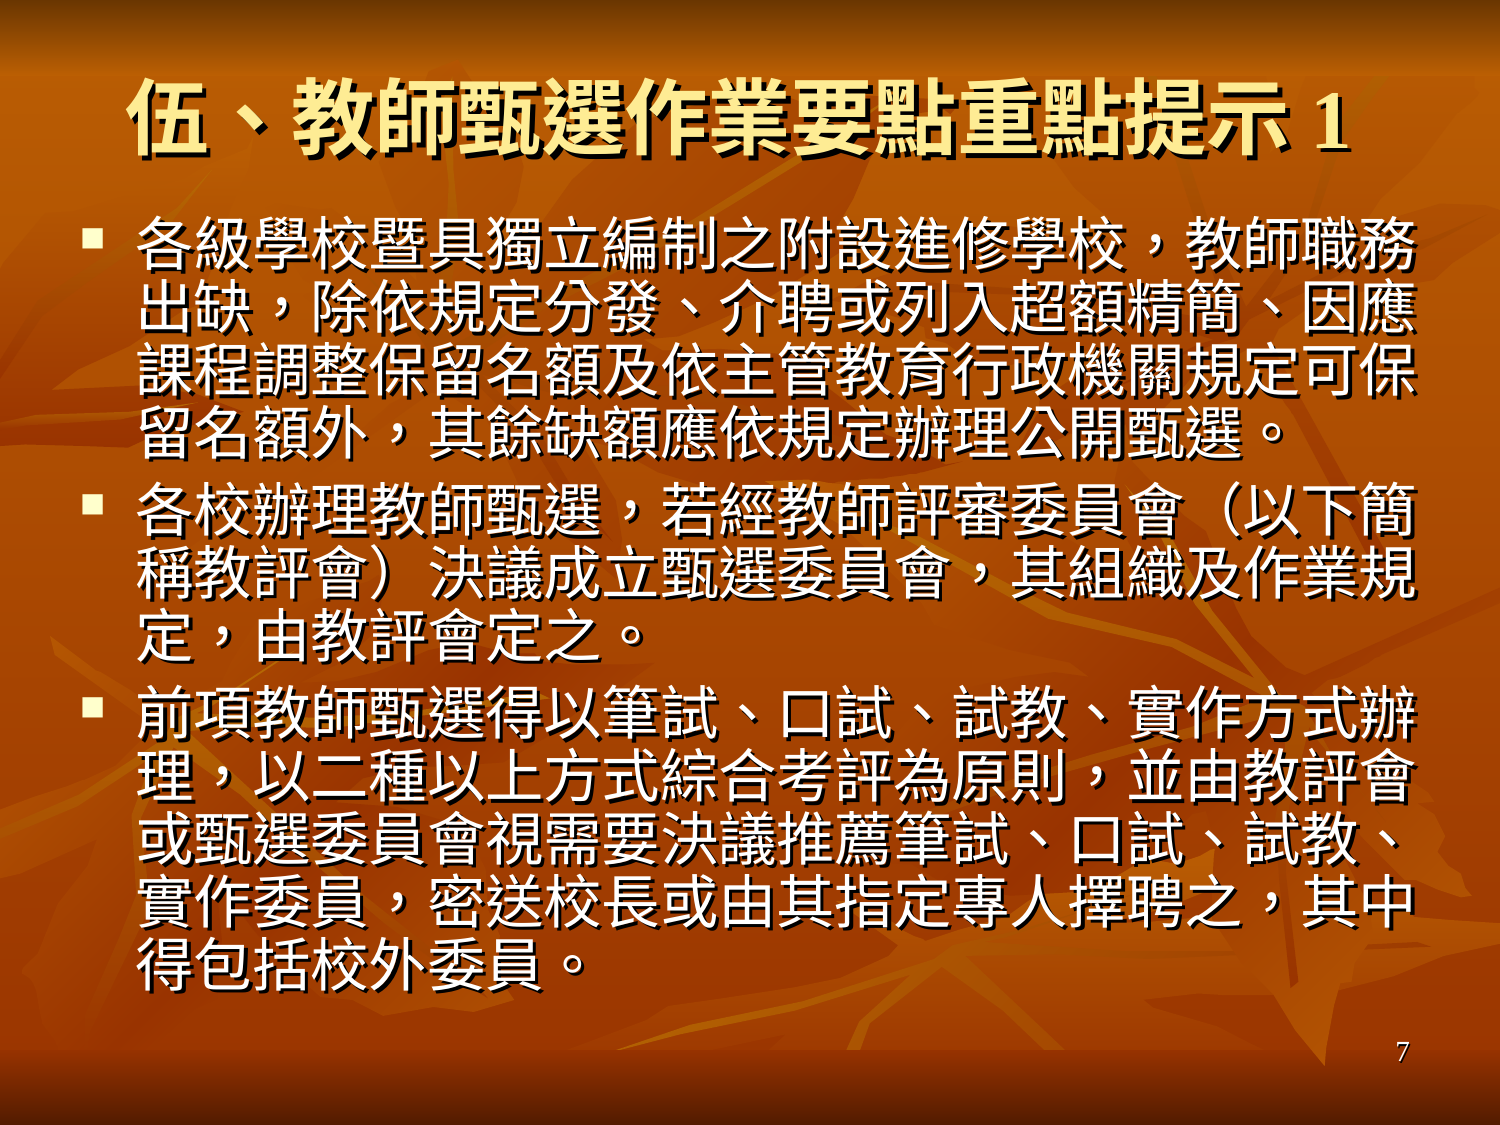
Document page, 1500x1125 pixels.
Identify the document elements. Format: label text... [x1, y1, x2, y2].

list 各級學校暨具獨立編制之附設進修學校，教師職務出缺，除依規定分發、介聘或列入超額精簡、因應課程調整保留名額及依主管教育行政機關規定可保留名額外，其餘缺額應依規定辦理公開甄選。 各校辦理教師甄選，若經教師評審委員會（以下簡稱教評會）決議成立甄選委員會，其組織及作業規定，由教評會定之。 前項教師甄選得以筆試、口試、試教、實作方式辦理，以二種以上方式綜合考評為原則，並由教評會或甄選委員會視需要決議推薦筆試、口試、試教、實作委員，密送校長或由其指定專人擇聘之，其中得包括校外委員。 [64, 207, 1447, 1059]
title 伍、教師甄選作業要點重點提示1 [74, 45, 1424, 185]
